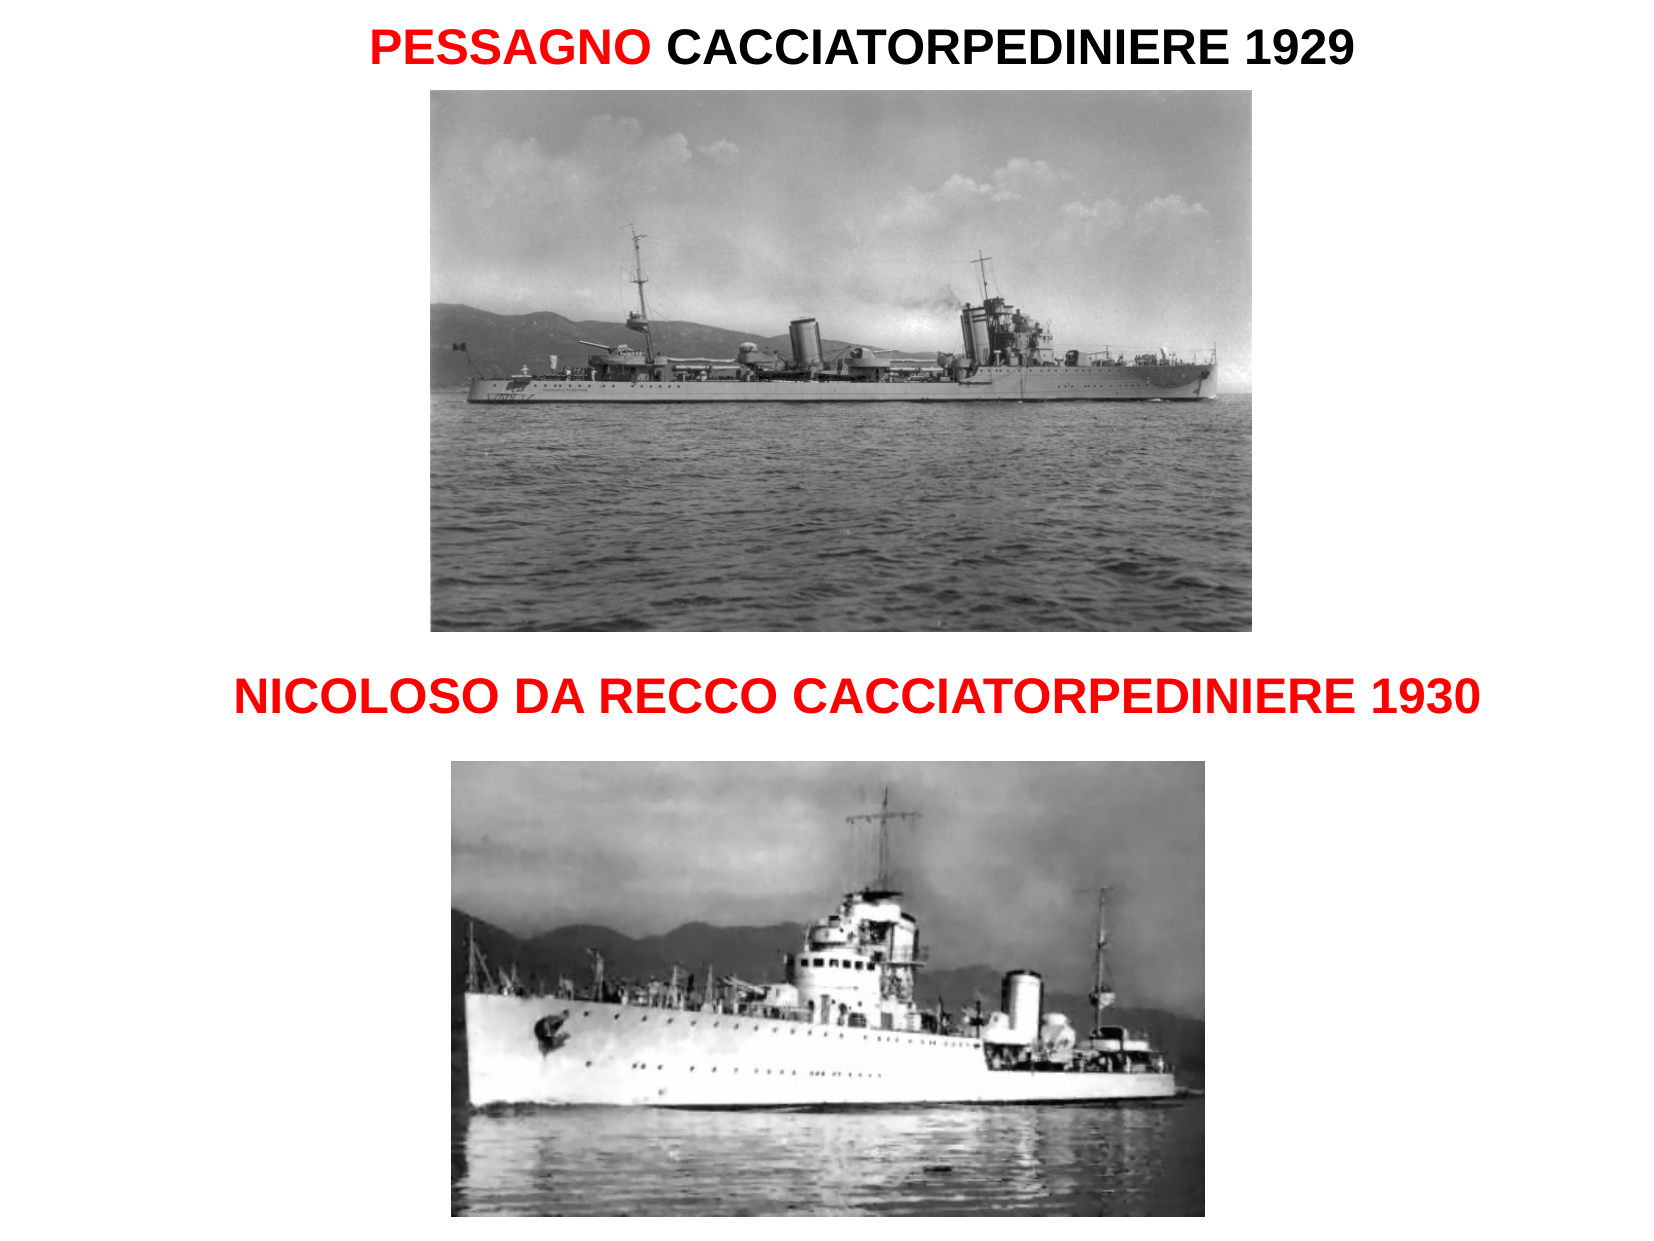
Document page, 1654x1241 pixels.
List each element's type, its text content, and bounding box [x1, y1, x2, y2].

picture [430, 90, 1252, 632]
picture [451, 761, 1205, 1217]
text_box PESSAGNO CACCIATORPEDINIERE 1929 [354, 12, 1371, 83]
text_box NICOLOSO DA RECCO CACCIATORPEDINIERE 1930 [218, 661, 1497, 732]
